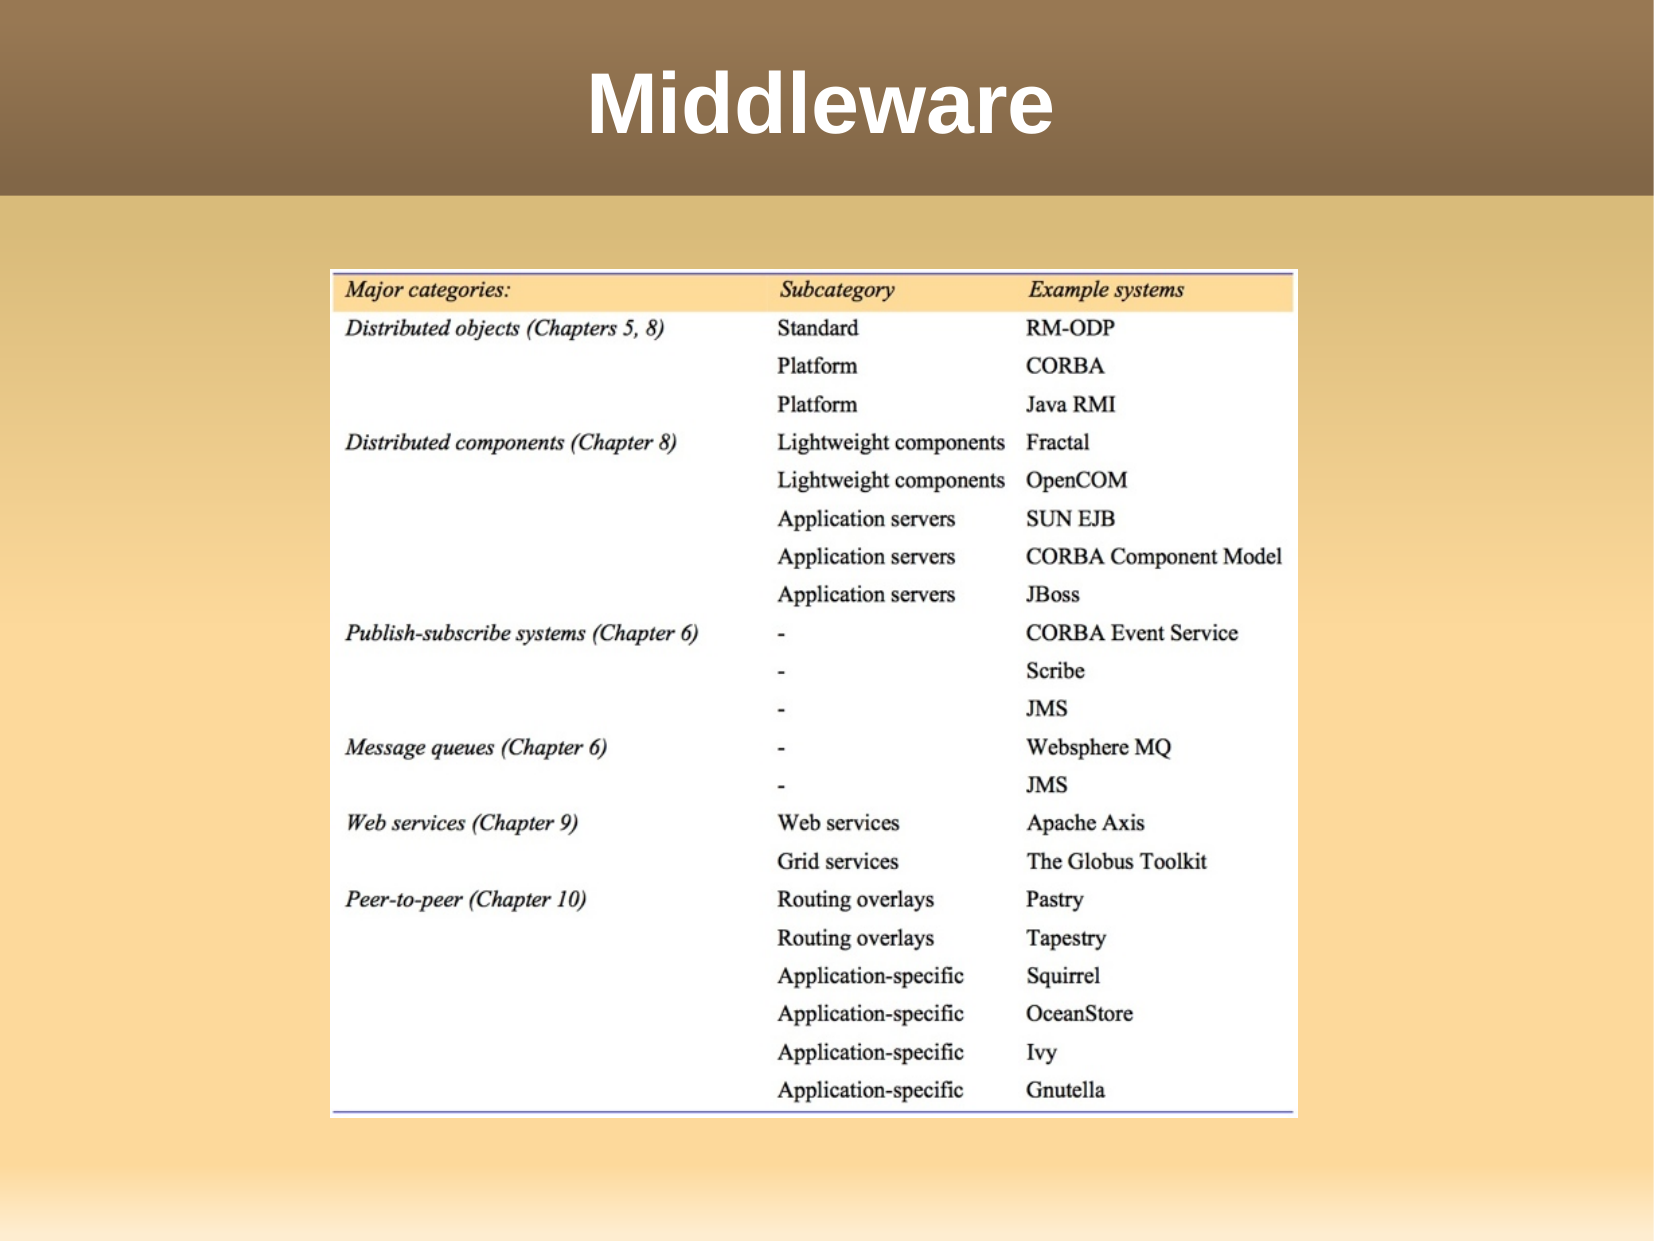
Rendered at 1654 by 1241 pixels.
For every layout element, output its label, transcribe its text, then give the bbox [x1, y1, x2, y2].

picture [0, 0, 1654, 1241]
title Middleware [76, 0, 1565, 208]
